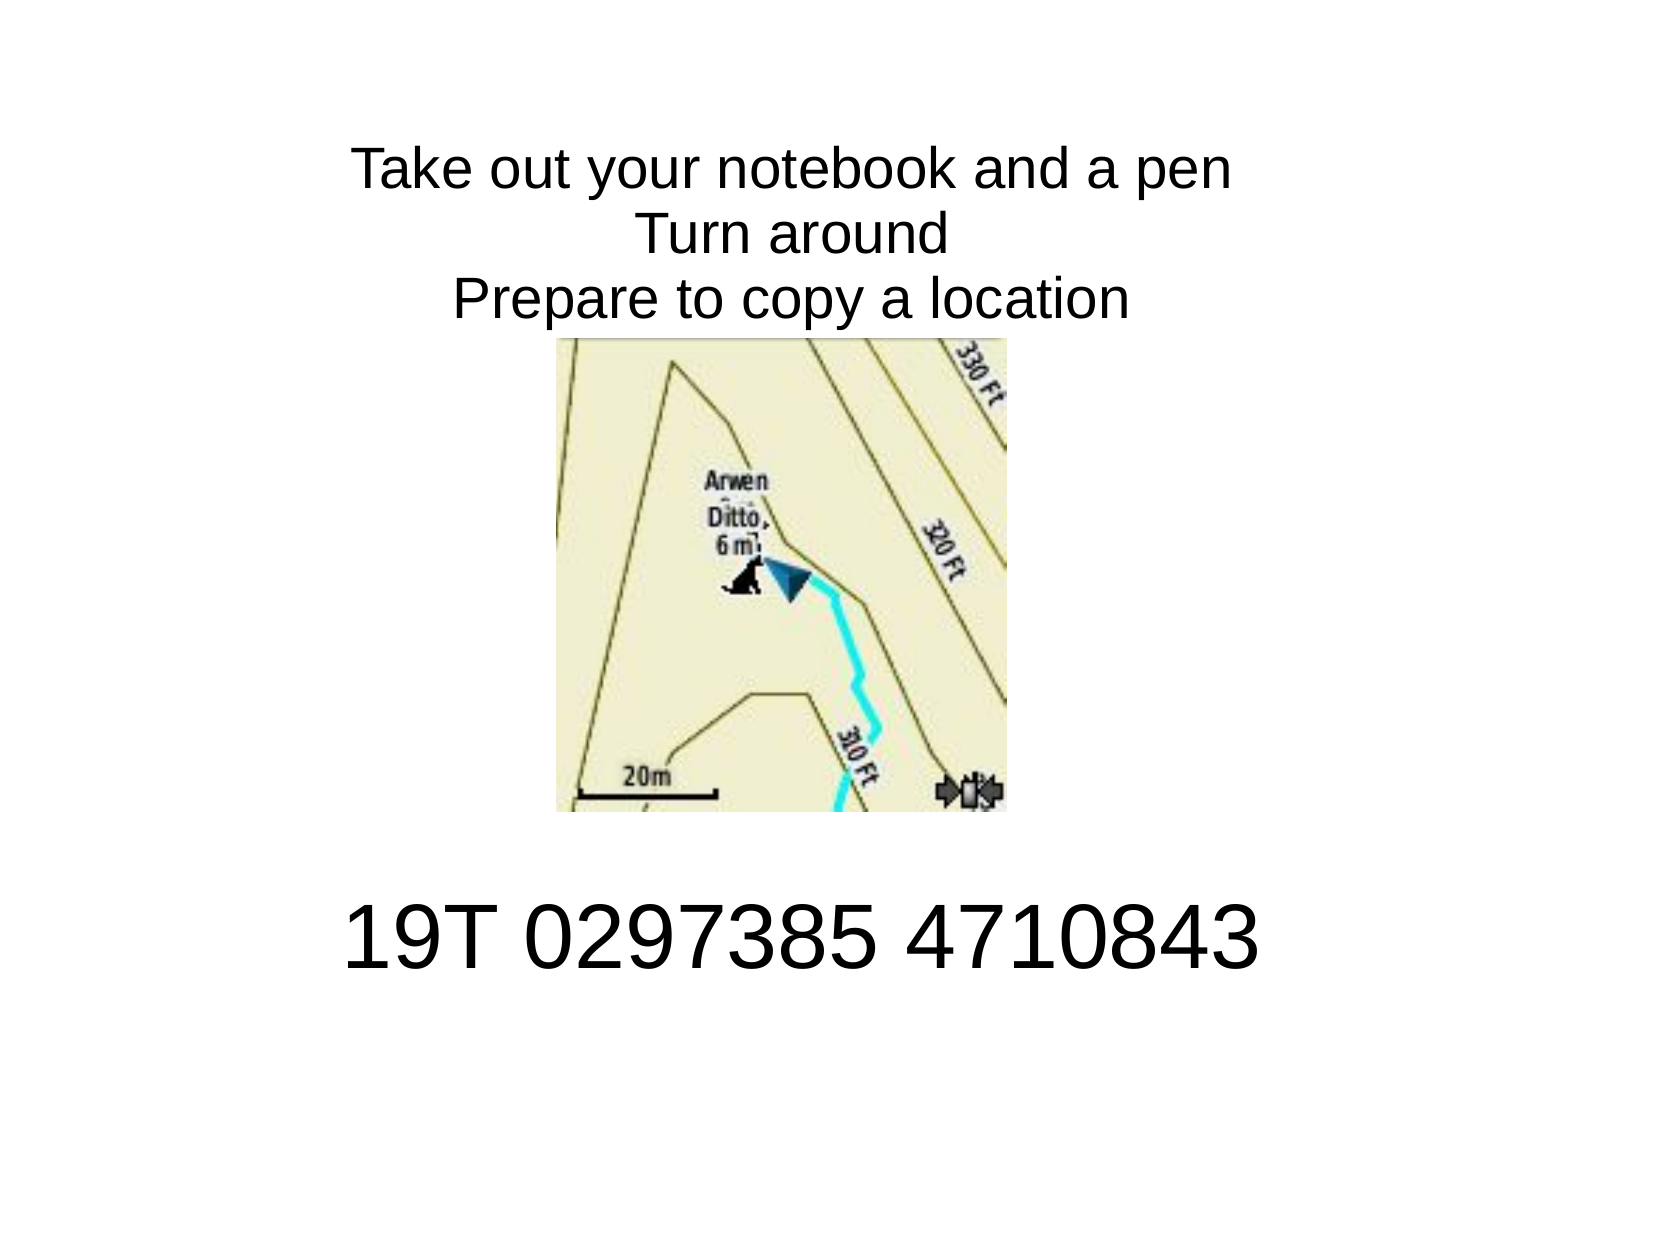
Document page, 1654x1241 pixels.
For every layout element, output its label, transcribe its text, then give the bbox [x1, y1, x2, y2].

text_box Take out your notebook and a pen Turn around Prepare to copy a location [335, 127, 1249, 338]
title 19T 0297385 4710843 [58, 833, 1547, 1041]
picture [556, 338, 1007, 812]
